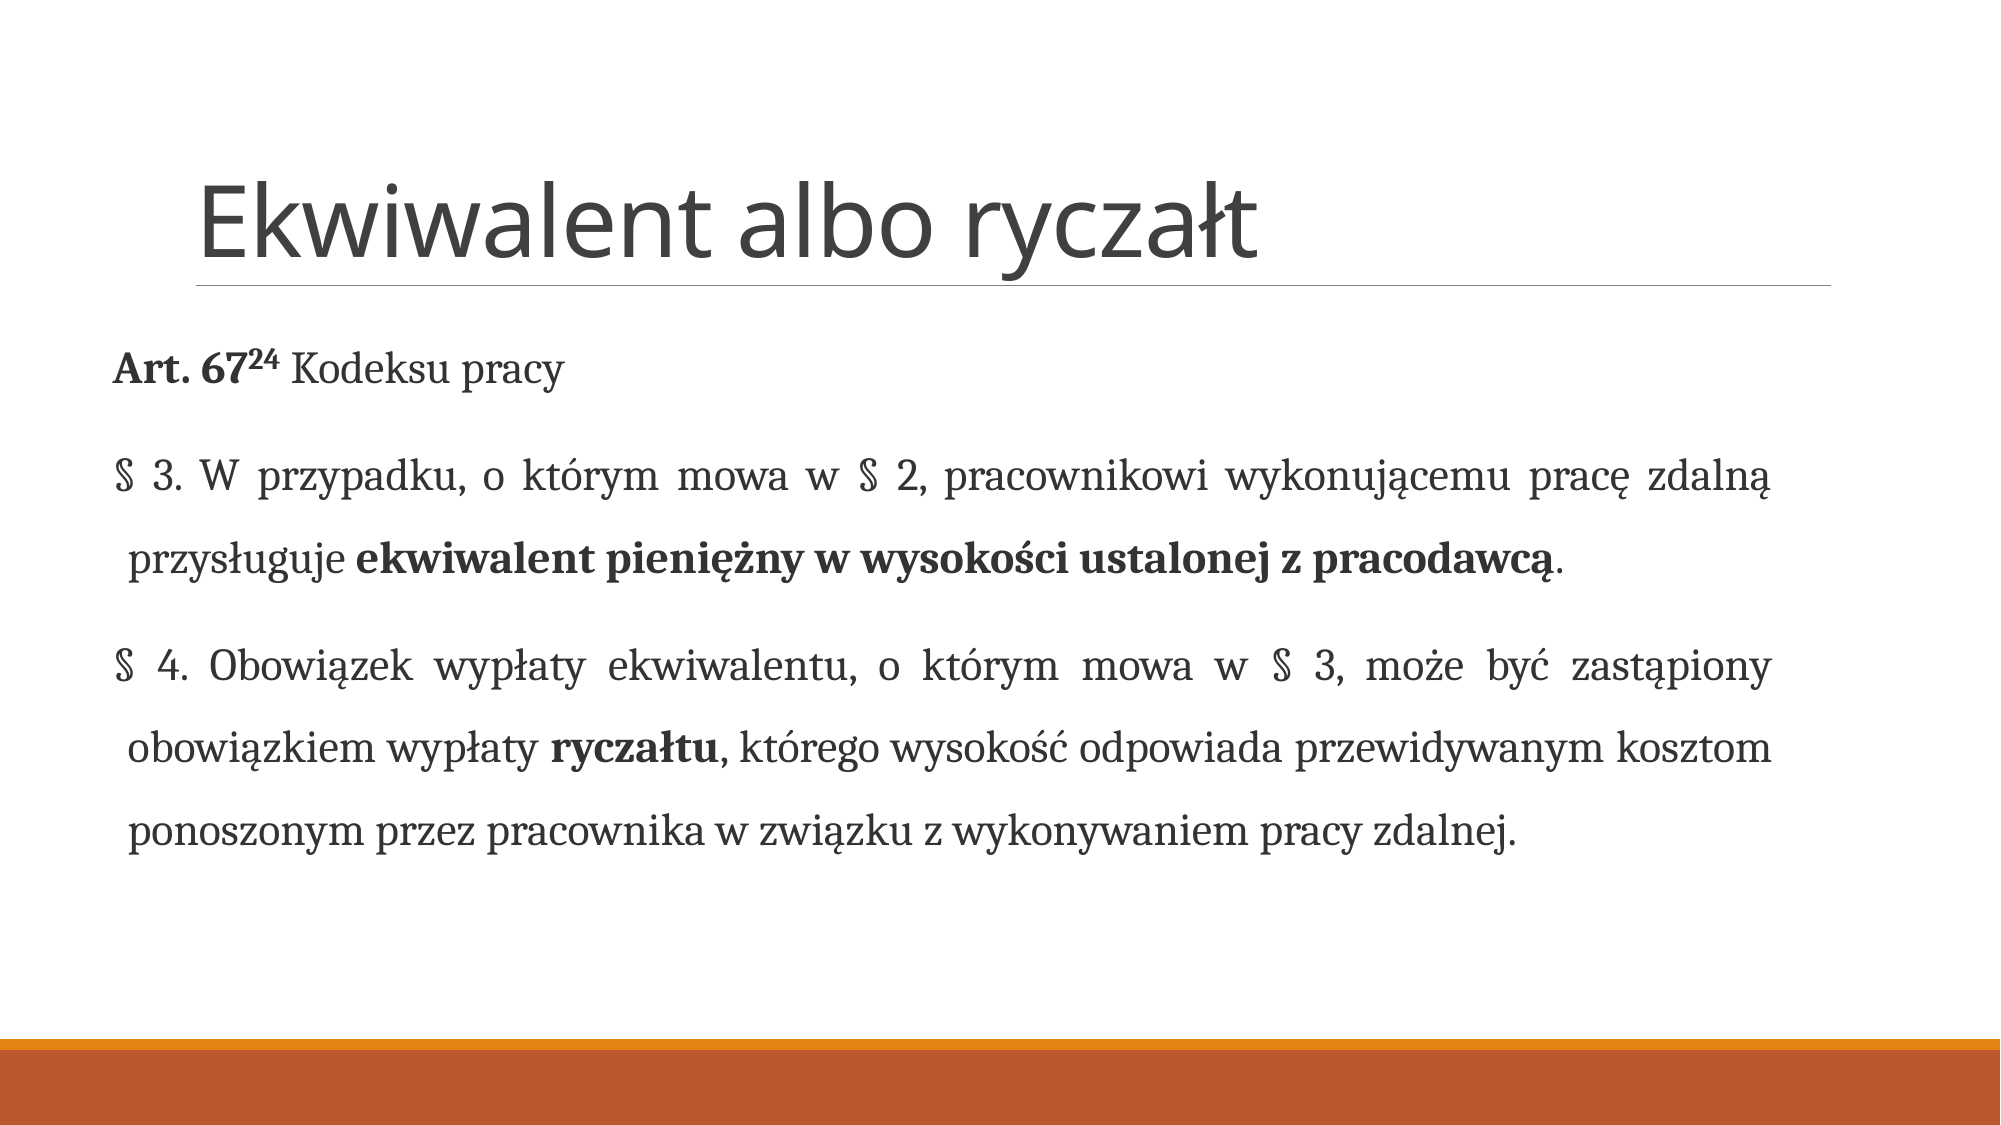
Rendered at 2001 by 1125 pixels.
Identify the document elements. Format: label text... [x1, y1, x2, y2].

list Art. 6724 Kodeksu pracy § 3. W przypadku, o którym mowa w § 2, pracownikowi wykonującemu pracę zdalną przysługuje ekwiwalent pieniężny w wysokości ustalonej z pracodawcą. § 4. Obowiązek wypłaty ekwiwalentu, o którym mowa w § 3, może być zastąpiony obowiązkiem wypłaty ryczałtu, którego wysokość odpowiada przewidywanym kosztom ponoszonym przez pracownika w związku z wykonywaniem pracy zdalnej. [97, 302, 1831, 1052]
title Ekwiwalent albo ryczałt [180, 47, 1831, 286]
